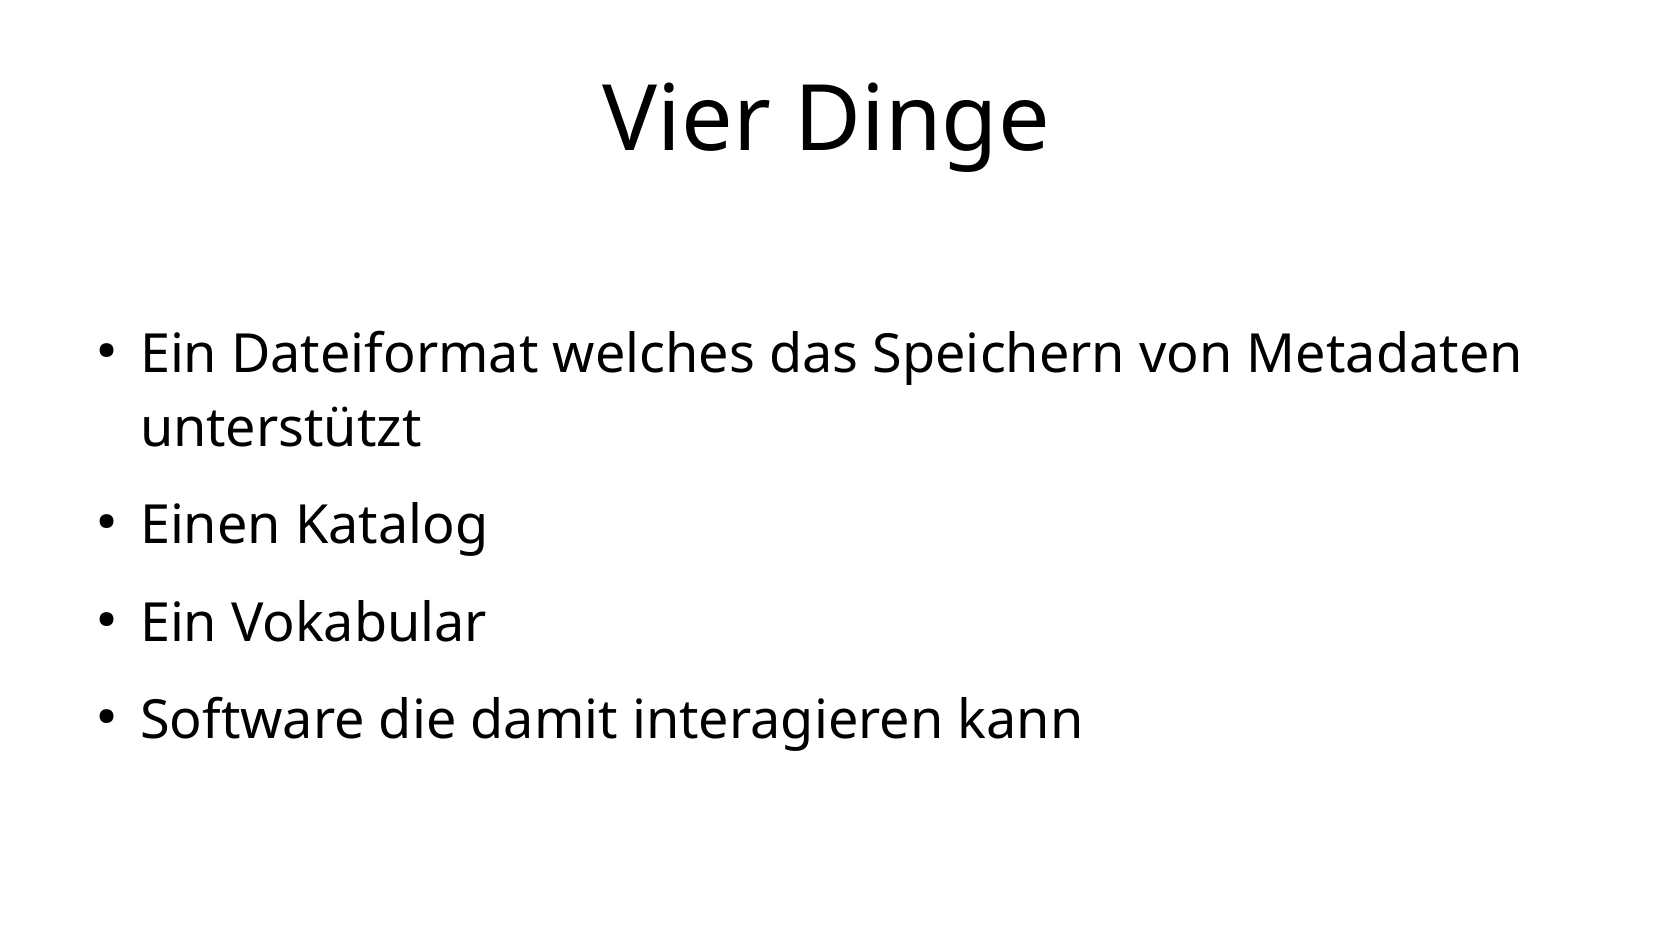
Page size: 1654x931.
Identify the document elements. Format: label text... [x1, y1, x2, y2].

list Ein Dateiformat welches das Speichern von Metadaten unterstützt Einen Katalog Ein Vokabular Software die damit interagieren kann [82, 217, 1571, 758]
title Vier Dinge [82, 37, 1571, 193]
